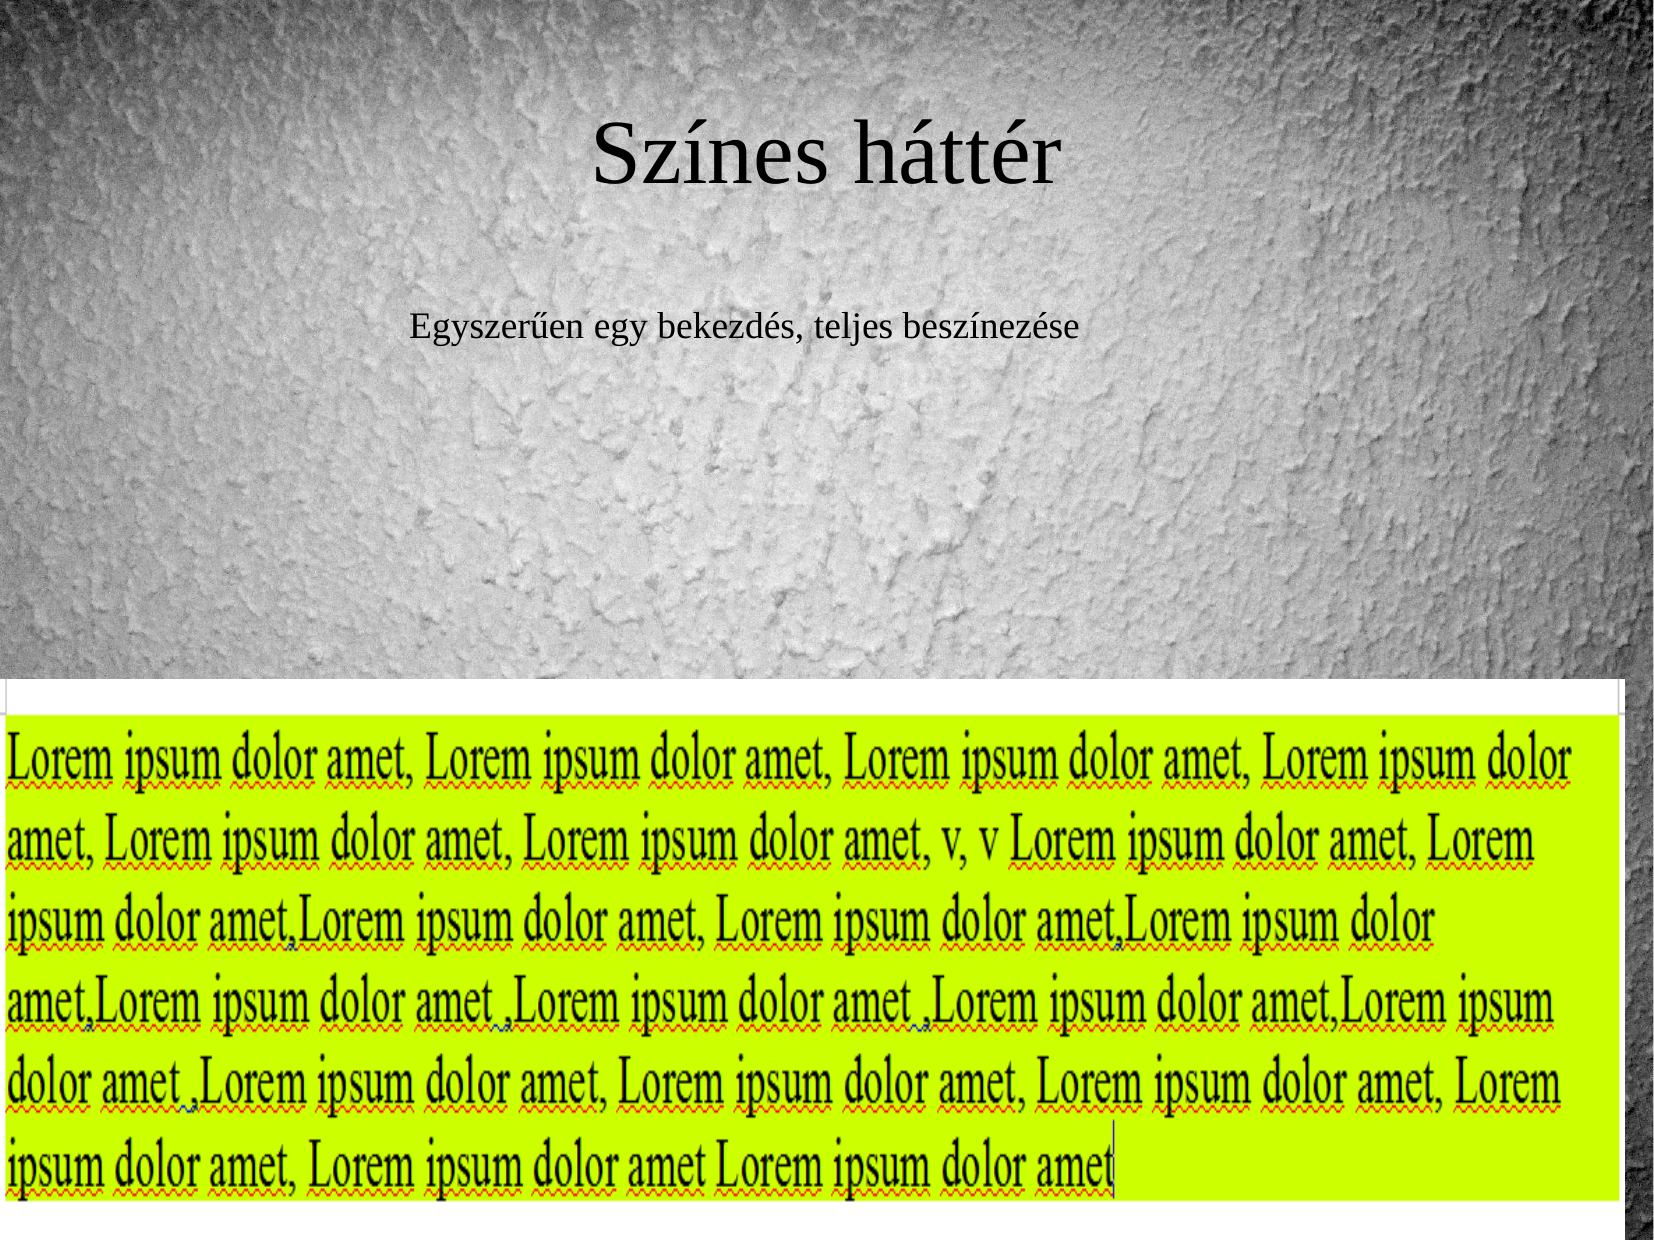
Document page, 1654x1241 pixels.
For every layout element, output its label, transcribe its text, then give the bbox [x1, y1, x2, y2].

title Színes háttér [82, 49, 1571, 257]
text_box Egyszerűen egy bekezdés, teljes beszínezése [394, 297, 1211, 355]
picture [0, 0, 1654, 1241]
